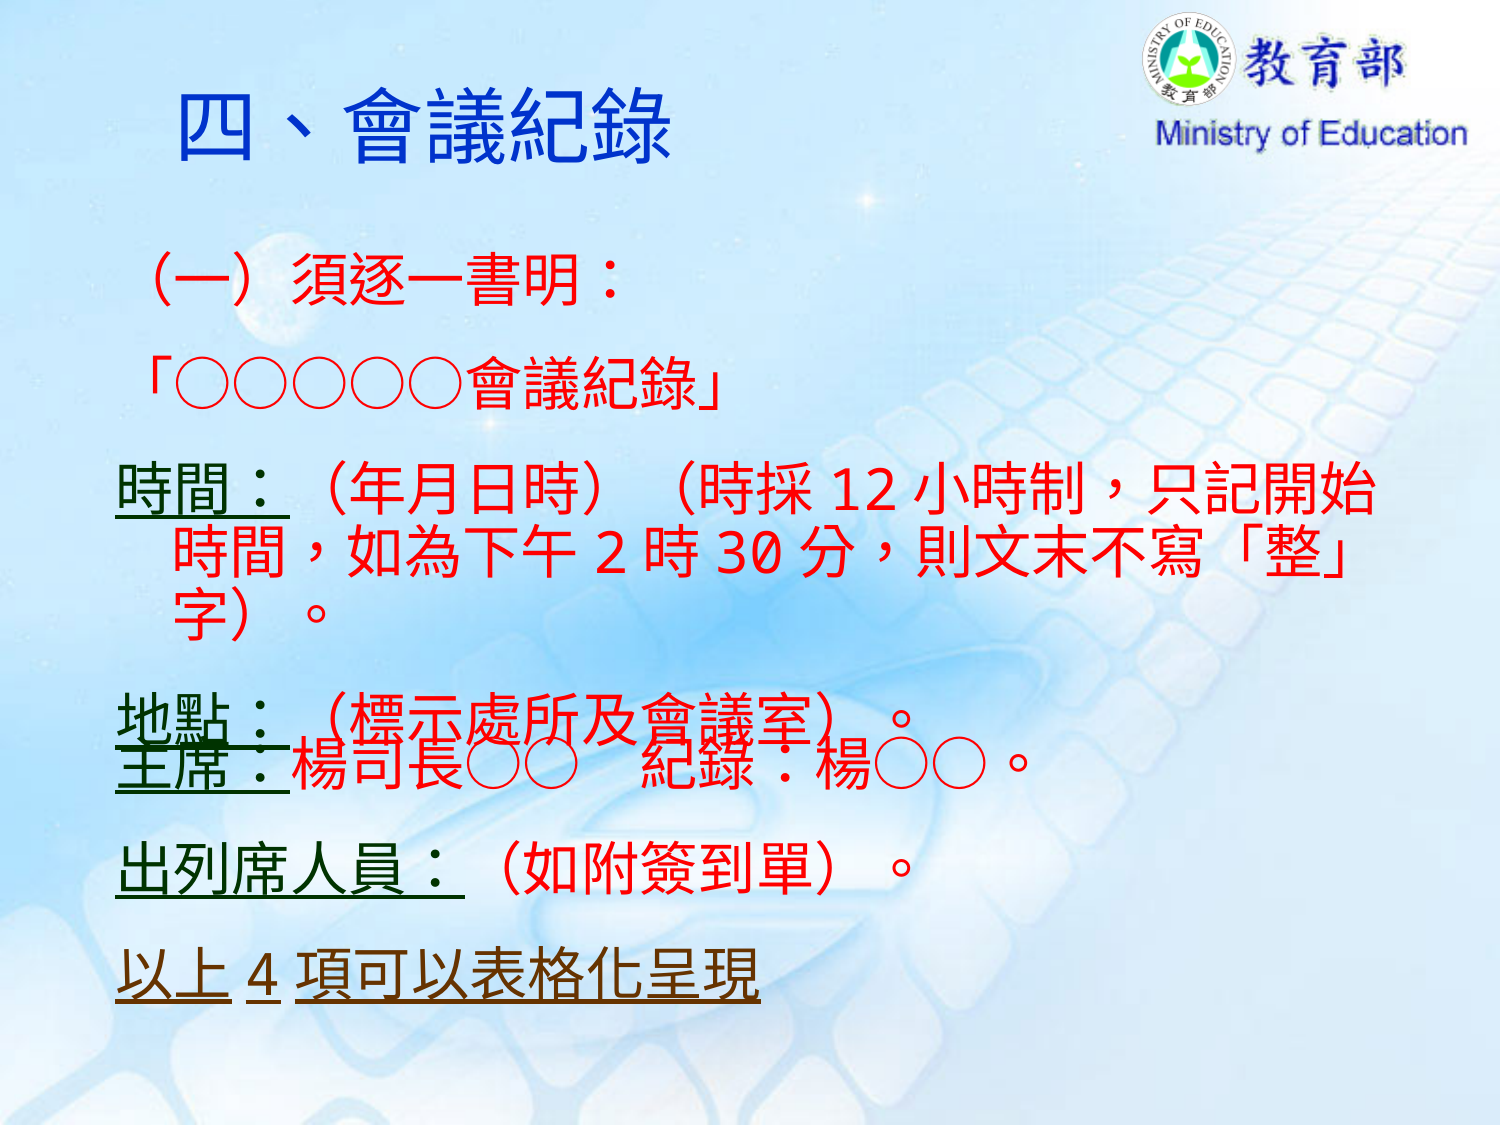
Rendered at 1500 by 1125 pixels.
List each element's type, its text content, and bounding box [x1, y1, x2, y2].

text_box [1012, 50, 1463, 126]
list [50, 99, 1263, 526]
text_box 主席：楊司長○○ 紀錄：楊○○。 出列席人員：（如附簽到單）。 以上4項可以表格化呈現 [100, 728, 1413, 1082]
text_box （一）須逐一書明： 「○○○○○會議紀錄」 時間：（年月日時）（時採12小時制，只記開始時間，如為下午2時30分，則文末不寫「整」字）。 地點：（標示處所及會議室）。 [100, 243, 1447, 868]
text_box 四、會議紀錄 [159, 78, 892, 178]
